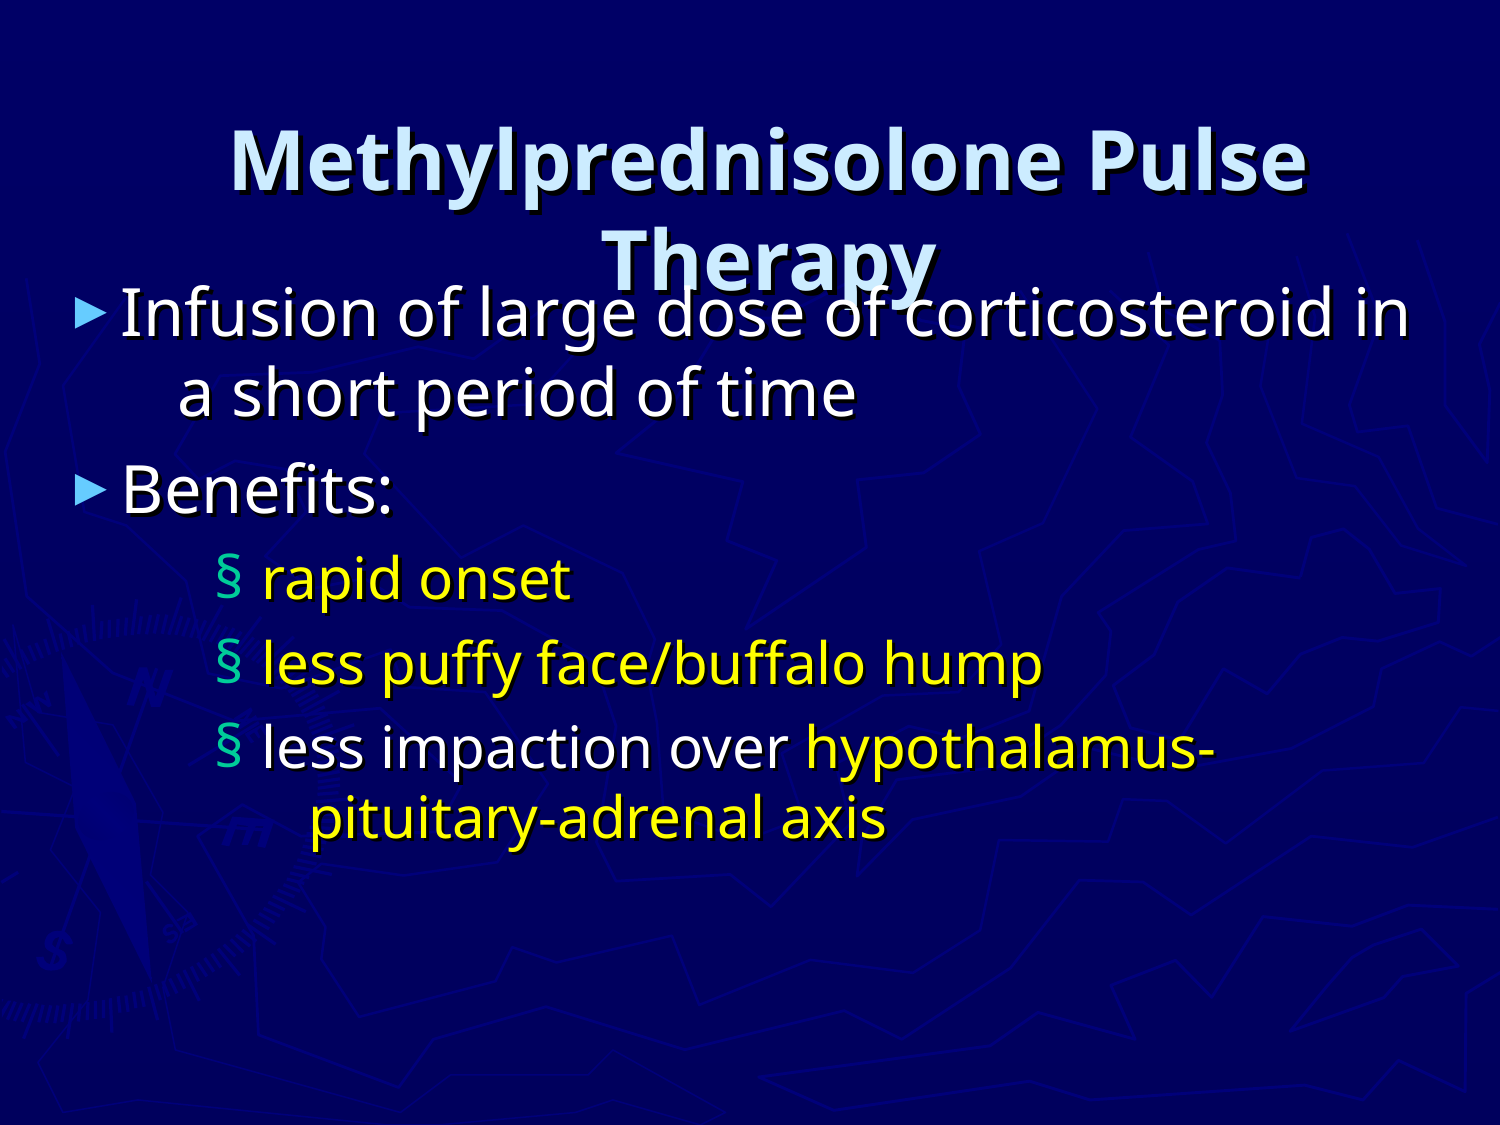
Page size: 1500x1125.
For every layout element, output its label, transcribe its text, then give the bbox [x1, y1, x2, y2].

list Infusion of large dose of corticosteroid in a short period of time Benefits: rapid onset less puffy face/buffalo hump less impaction over hypothalamus-pituitary-adrenal axis [49, 262, 1451, 1001]
title Methylprednisolone Pulse Therapy [112, 99, 1426, 262]
